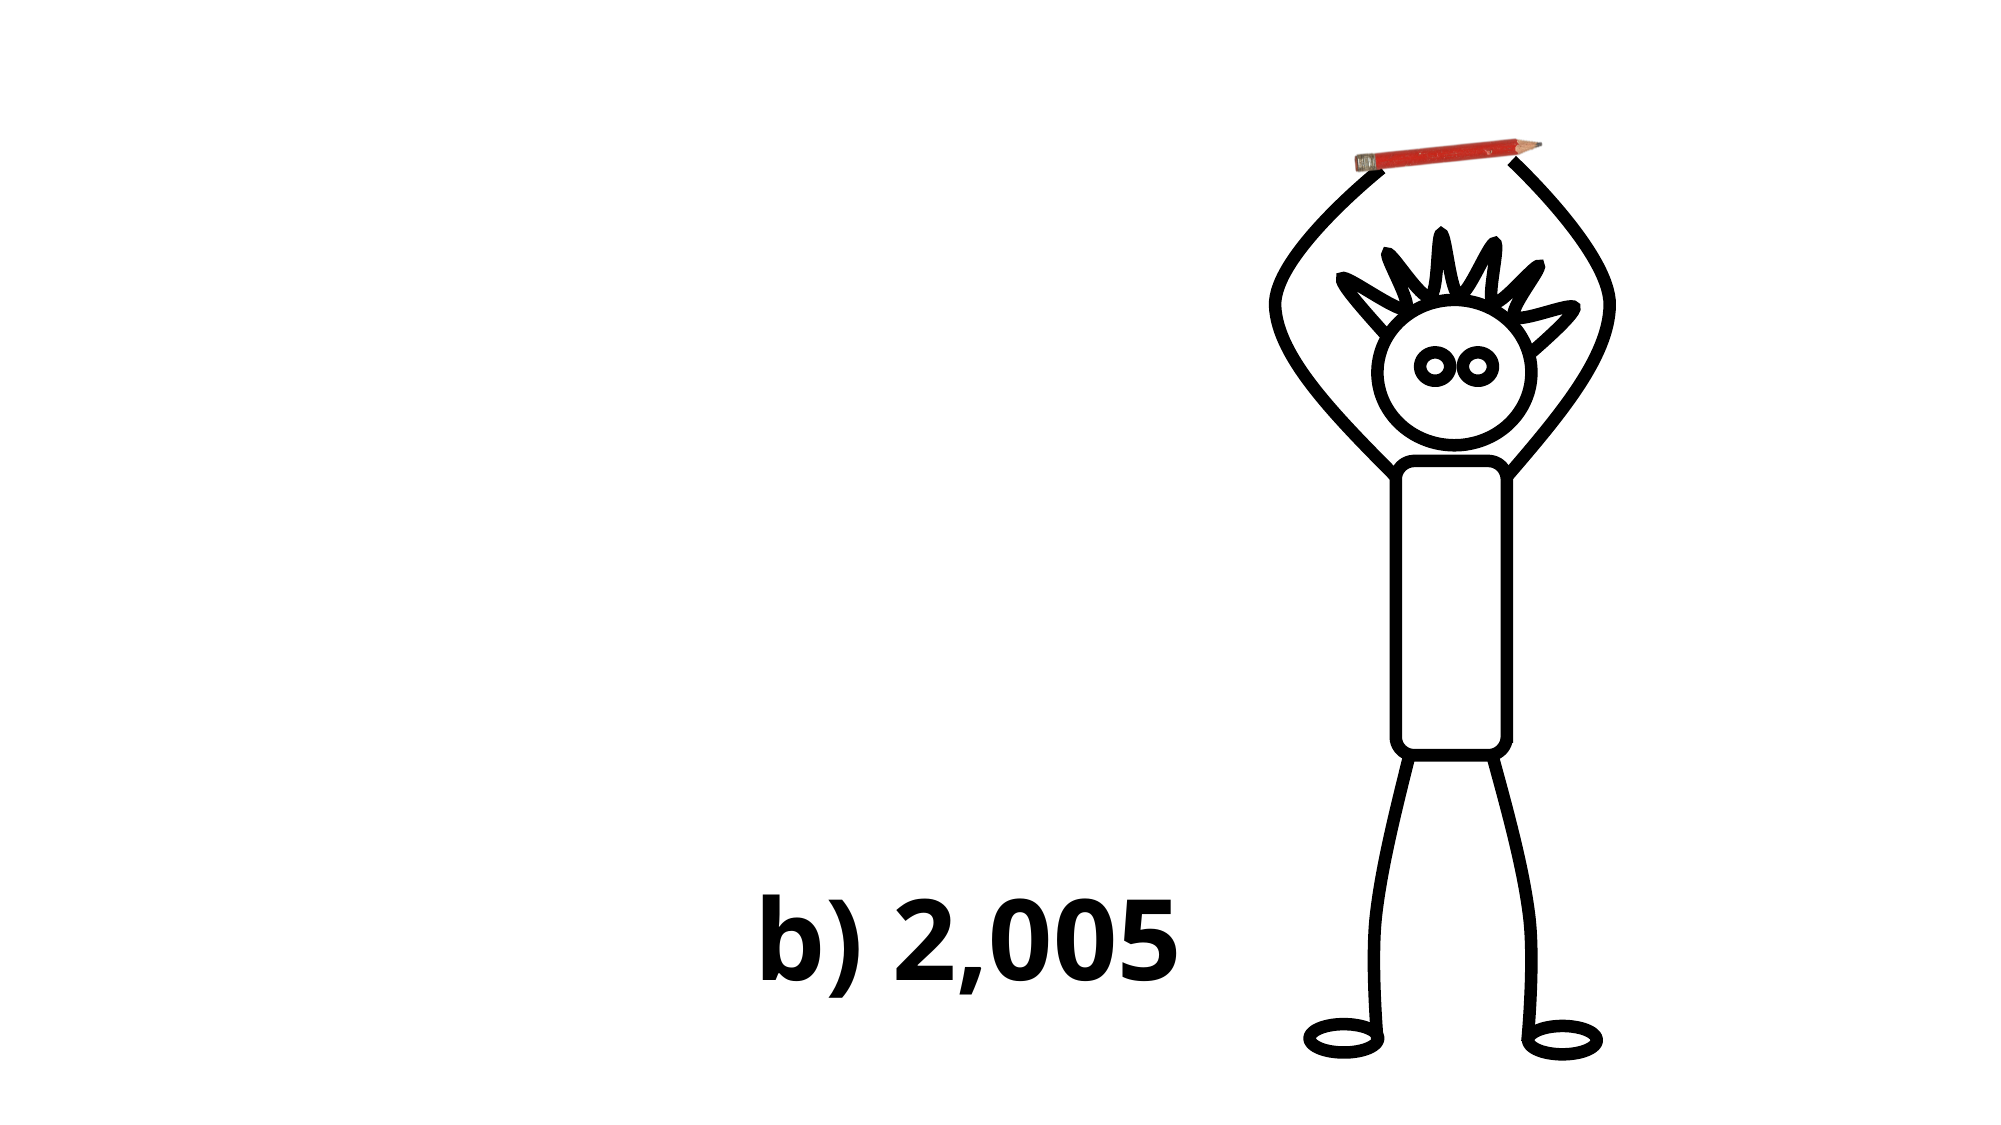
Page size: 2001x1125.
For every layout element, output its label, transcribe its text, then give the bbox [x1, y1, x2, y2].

text_box b) 2,005 [739, 860, 1289, 1010]
picture [1342, 102, 1553, 199]
